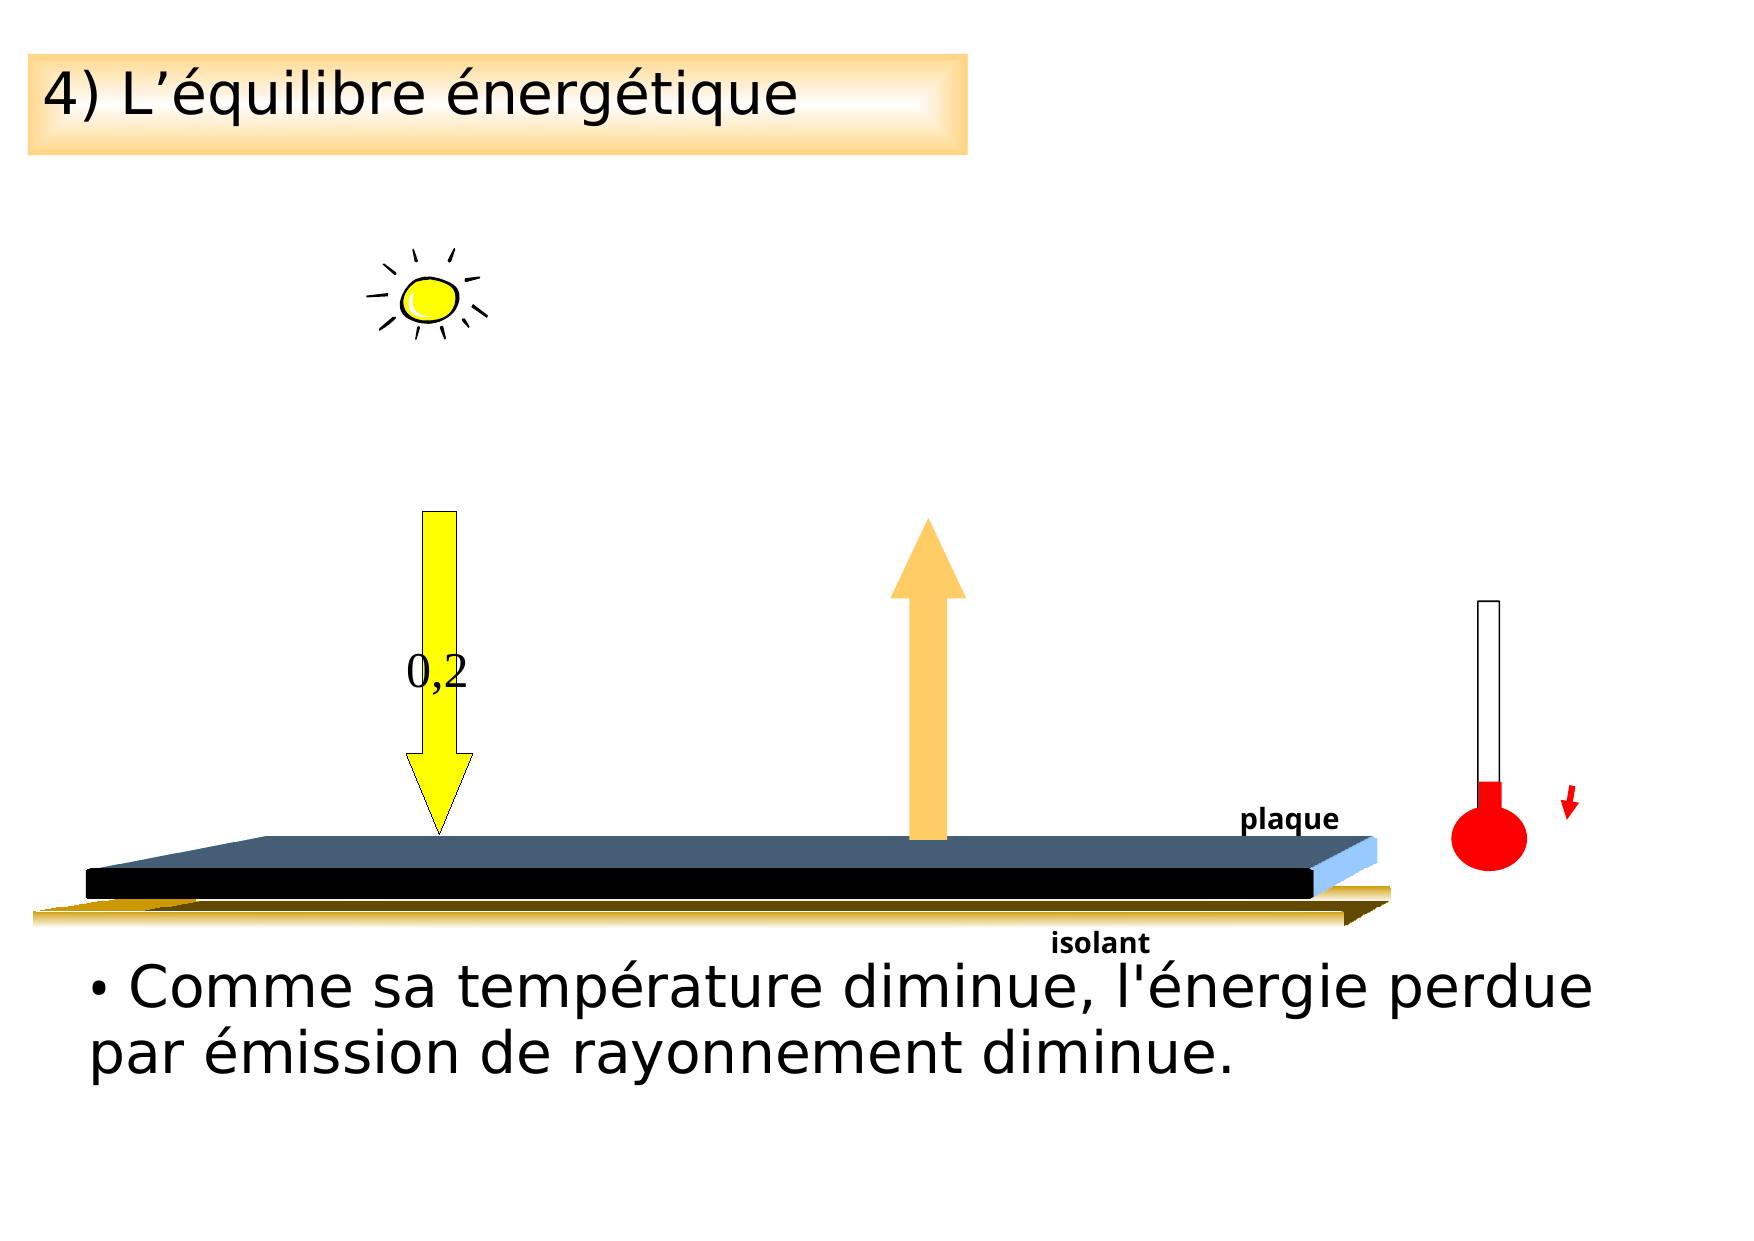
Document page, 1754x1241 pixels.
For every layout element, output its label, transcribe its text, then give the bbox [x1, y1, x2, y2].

text_box [366, 293, 389, 298]
text_box plaque [1224, 791, 1477, 866]
text_box 0,2 [403, 642, 471, 707]
text_box [422, 511, 457, 642]
text_box [415, 326, 421, 341]
text_box Comme sa température diminue, l'énergie perdue par émission de rayonnement diminue. [73, 947, 1611, 1201]
text_box [27, 53, 968, 156]
text_box [447, 248, 456, 263]
text_box [412, 248, 418, 263]
text_box [439, 325, 446, 340]
text_box isolant [1035, 915, 1288, 947]
text_box [406, 707, 473, 835]
text_box [382, 263, 397, 275]
text_box [399, 276, 460, 324]
text_box [1470, 601, 1527, 871]
text_box [890, 517, 967, 840]
text_box 4) L’équilibre énergétique [27, 53, 967, 155]
text_box [378, 316, 397, 331]
text_box [464, 276, 481, 282]
text_box [471, 303, 488, 318]
text_box [461, 318, 470, 328]
picture [21, 826, 1406, 939]
